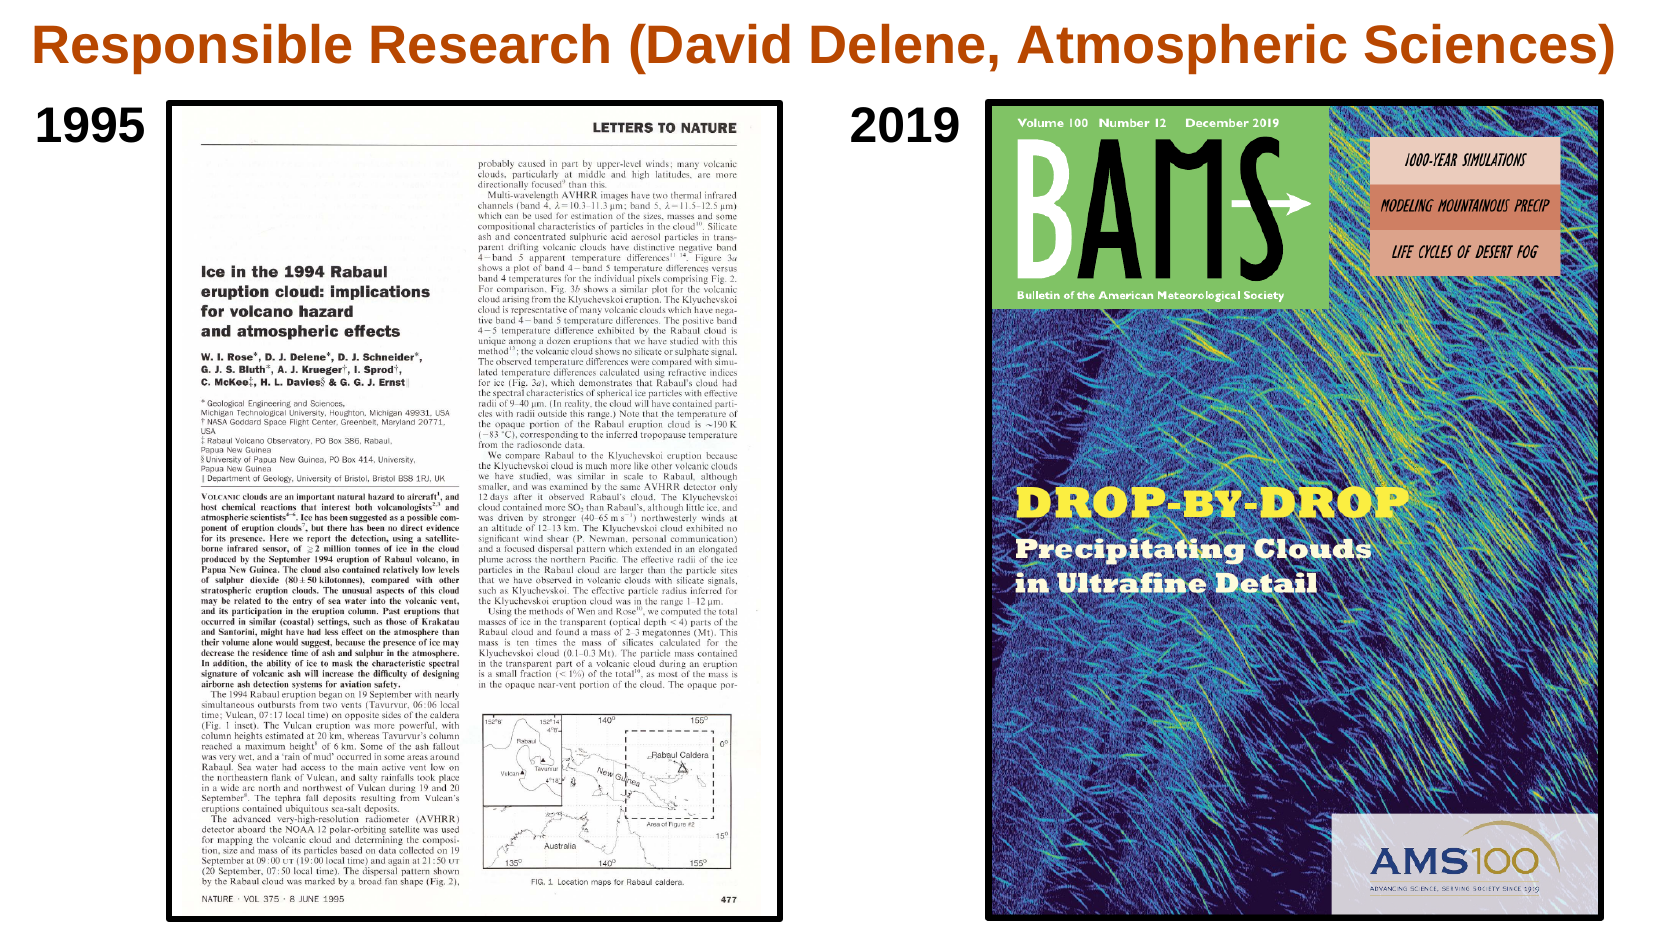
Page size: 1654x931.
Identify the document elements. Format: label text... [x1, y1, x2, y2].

text_box 2019 [834, 85, 987, 160]
picture [171, 105, 778, 916]
text_box 1995 [19, 85, 188, 160]
text_box Responsible Research (David Delene, Atmospheric Sciences) [0, 2, 1651, 88]
picture [990, 104, 1599, 915]
